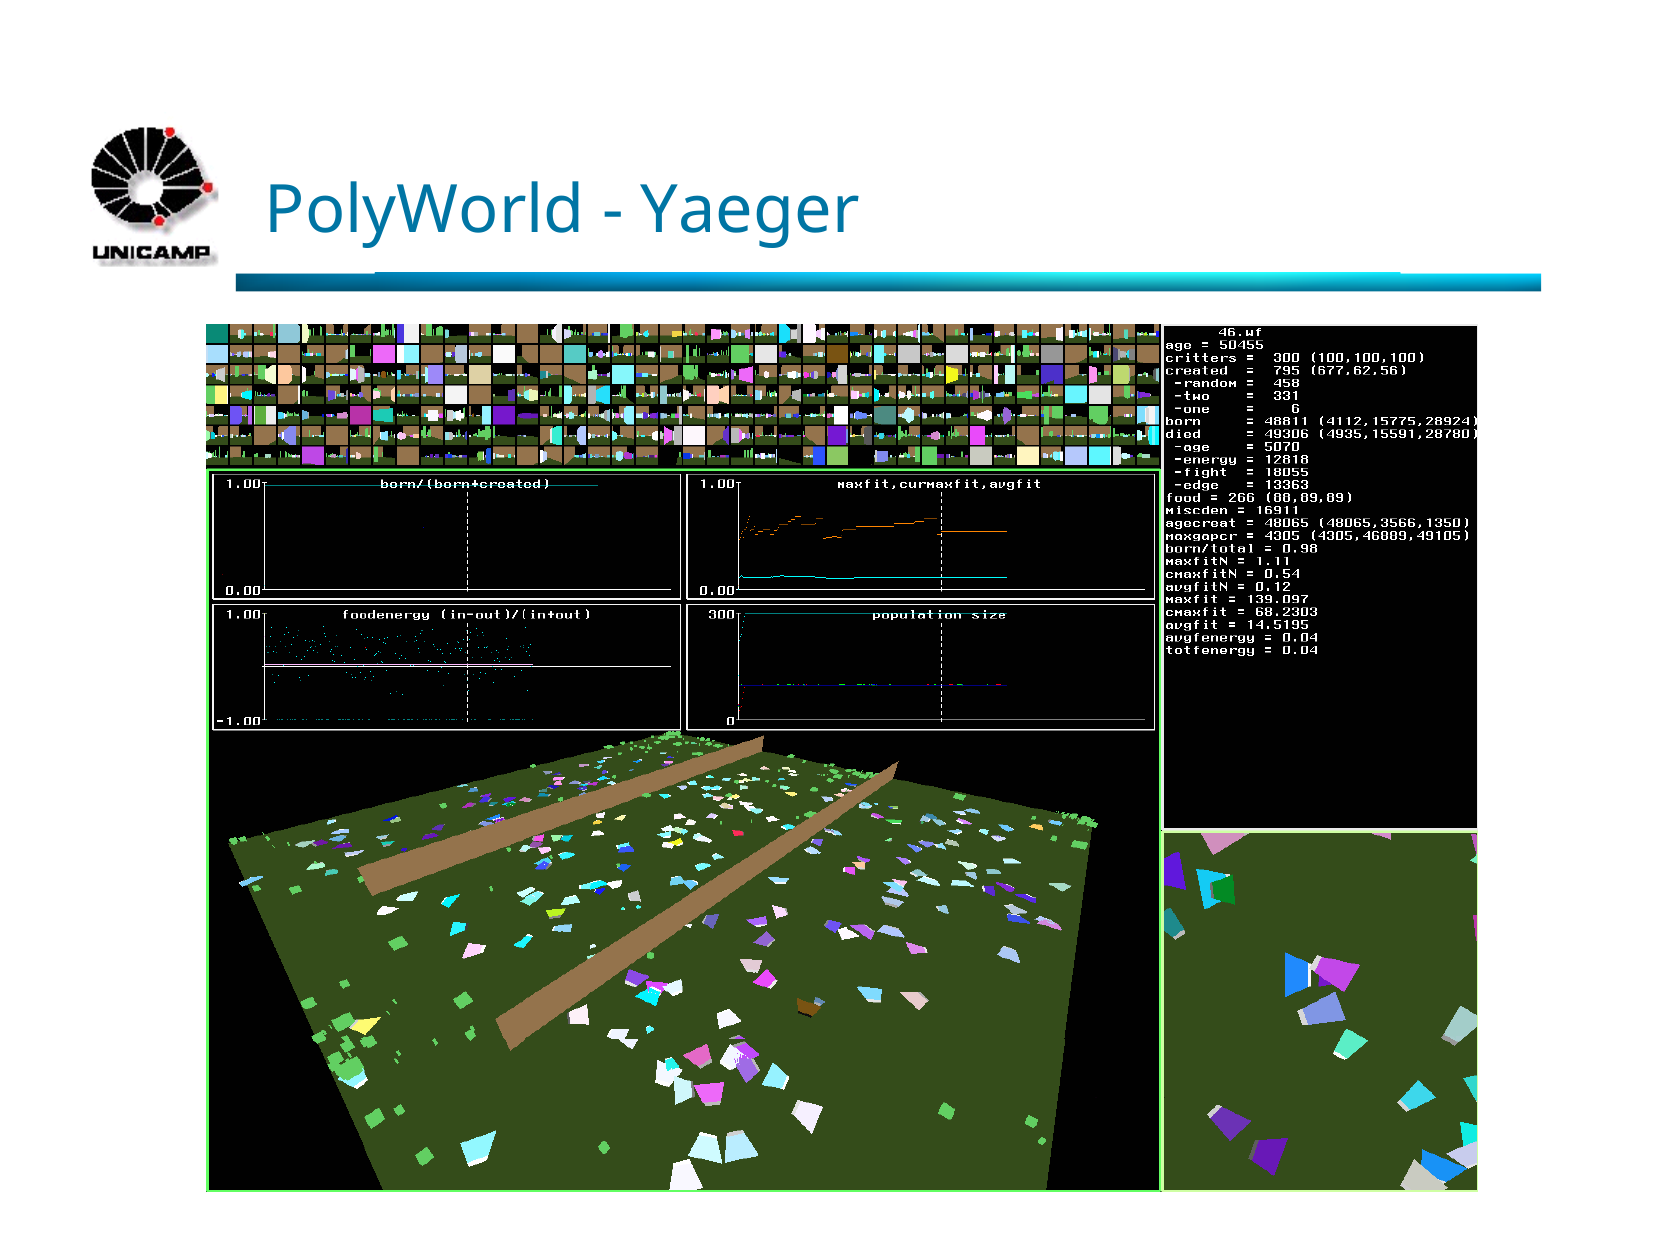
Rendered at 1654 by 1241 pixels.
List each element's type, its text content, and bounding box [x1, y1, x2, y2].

title PolyWorld - Yaeger [264, 57, 1534, 250]
picture [206, 324, 1478, 1192]
picture [125, 272, 1654, 295]
